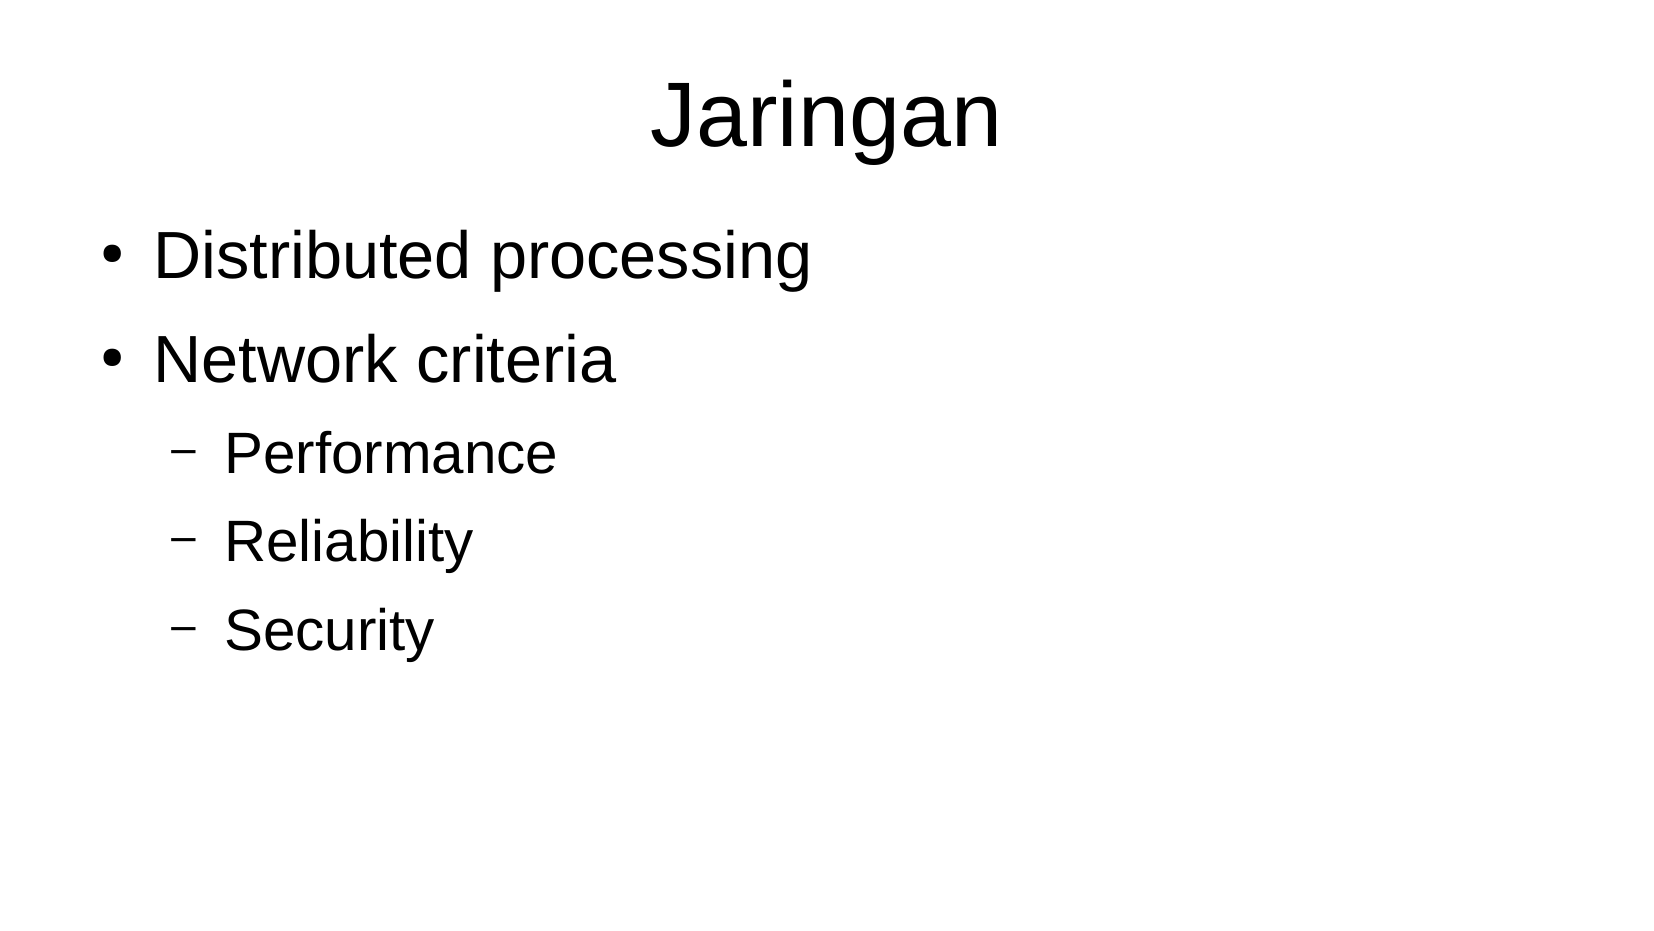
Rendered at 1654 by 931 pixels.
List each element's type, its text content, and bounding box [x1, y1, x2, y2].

title Jaringan [82, 37, 1571, 193]
list Distributed processing Network criteria Performance Reliability Security [82, 217, 1571, 758]
